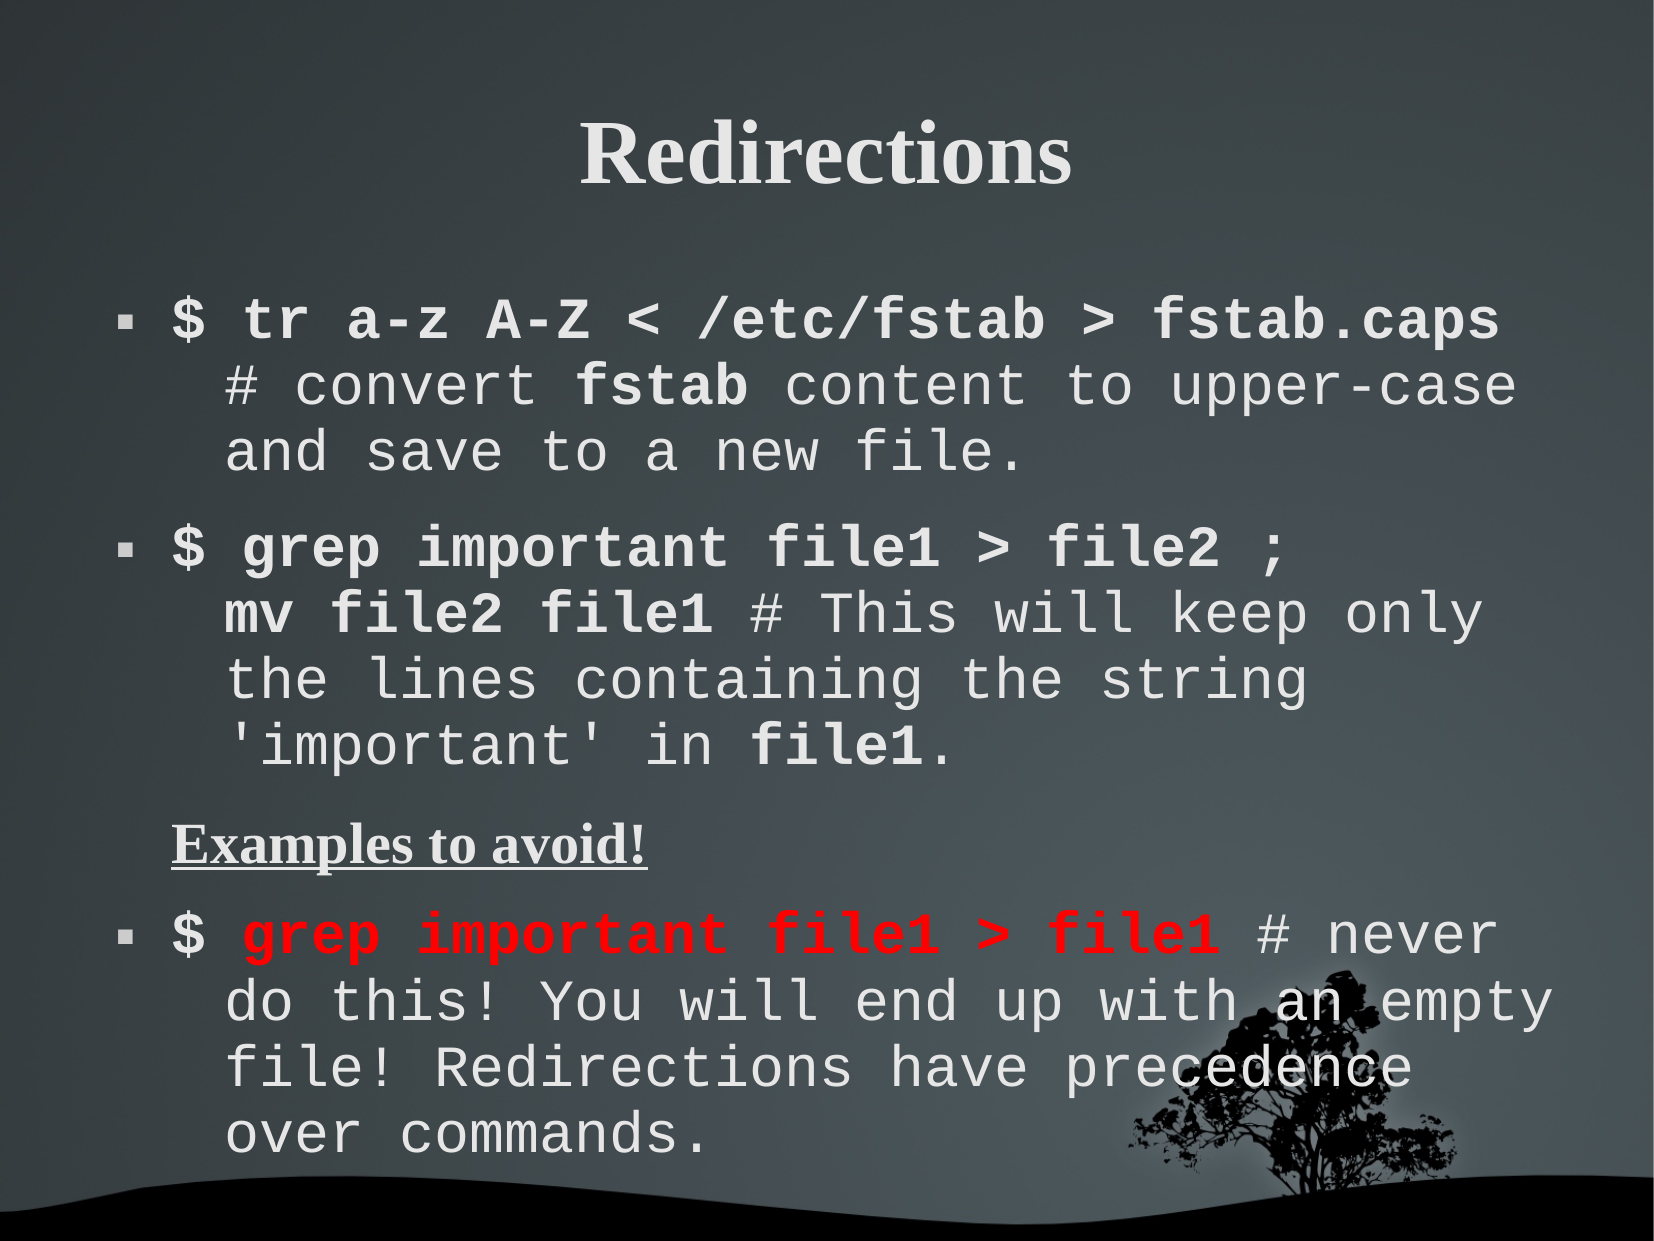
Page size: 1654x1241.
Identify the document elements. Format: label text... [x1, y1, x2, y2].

list $ tr a-z A-Z < /etc/fstab > fstab.caps # convert fstab content to upper-case and save to a new file. $ grep important file1 > file2 ; mv file2 file1 # This will keep only the lines containing the string 'important' in file1. Examples to avoid! $ grep important file1 > file1 # never do this! You will end up with an empty file! Redirections have precedence over commands. [82, 290, 1571, 1170]
picture [0, 0, 1654, 1241]
title Redirections [82, 49, 1572, 257]
